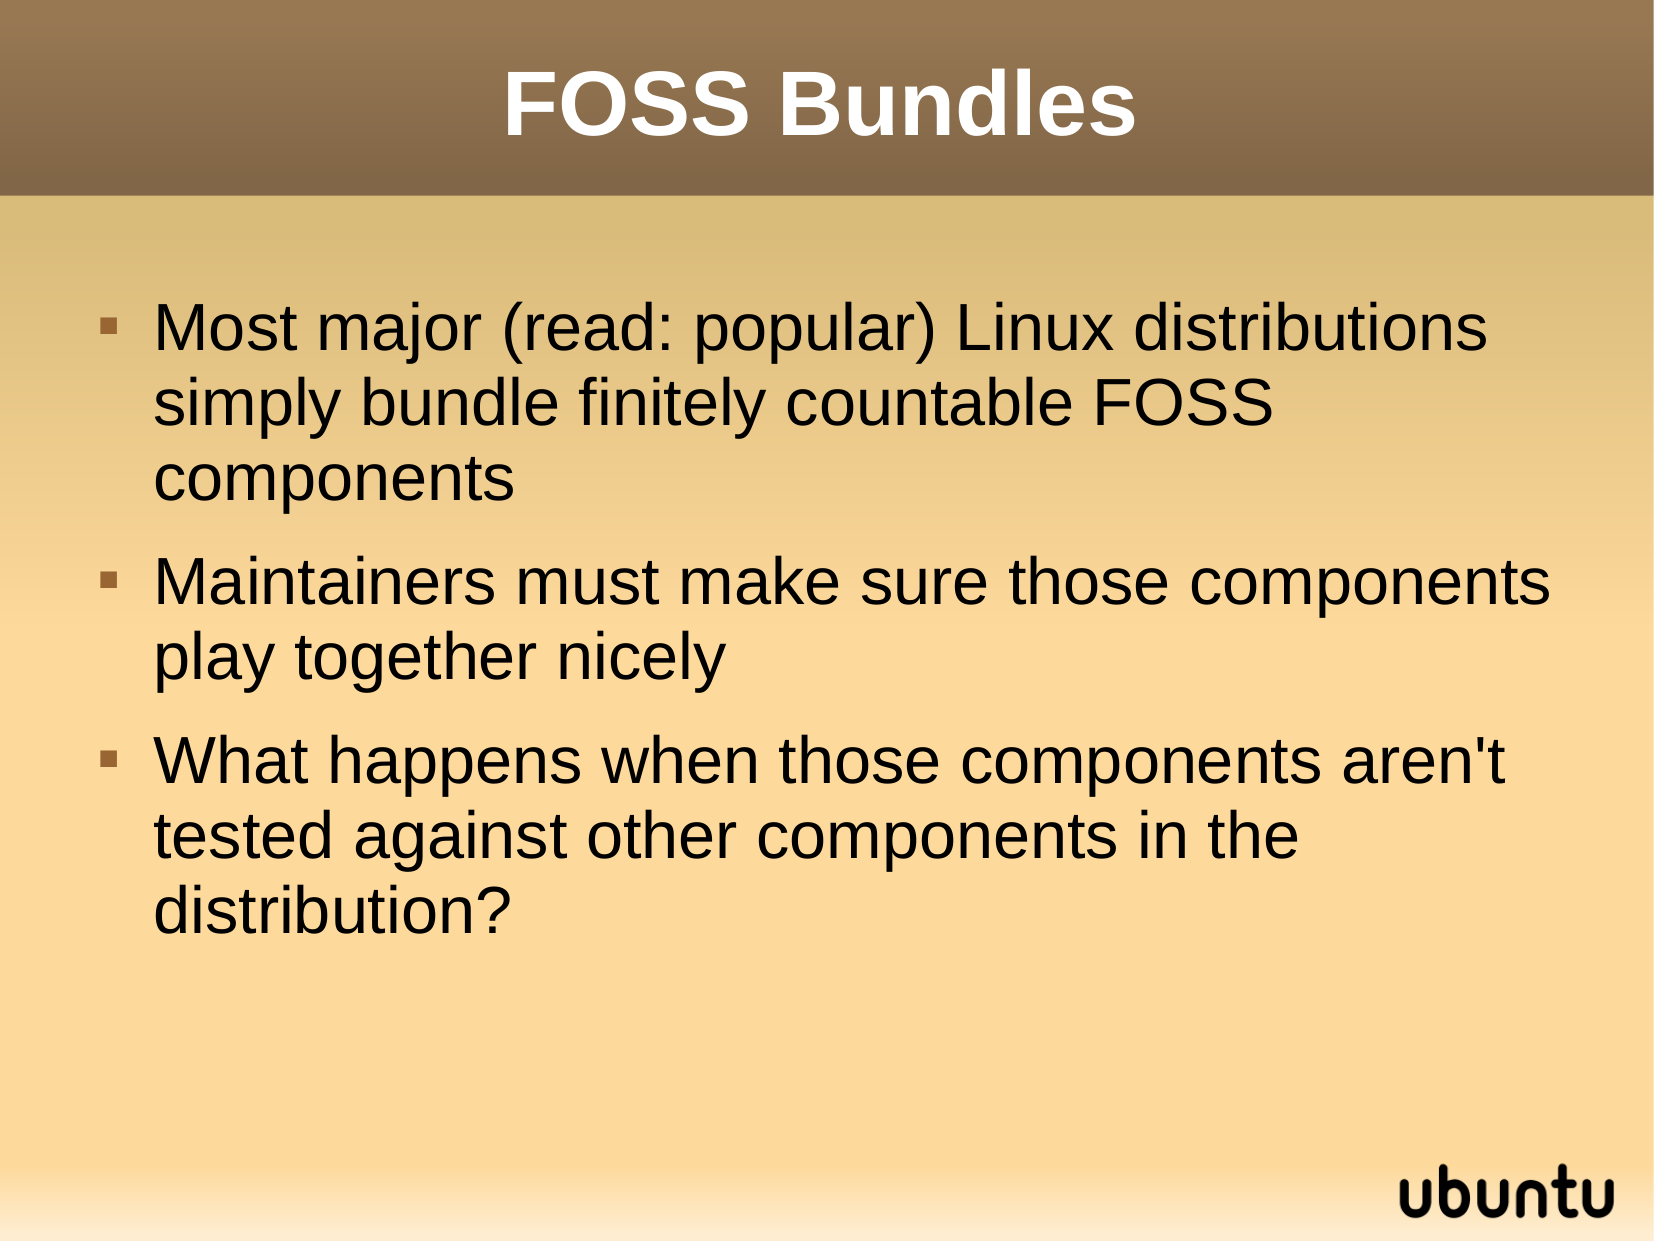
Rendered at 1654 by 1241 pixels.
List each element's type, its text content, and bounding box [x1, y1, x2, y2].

title FOSS Bundles [76, 7, 1565, 200]
list Most major (read: popular) Linux distributions simply bundle finitely countable FOSS components Maintainers must make sure those components play together nicely What happens when those components aren't tested against other components in the distribution? [82, 290, 1571, 1094]
picture [0, 0, 1654, 1241]
